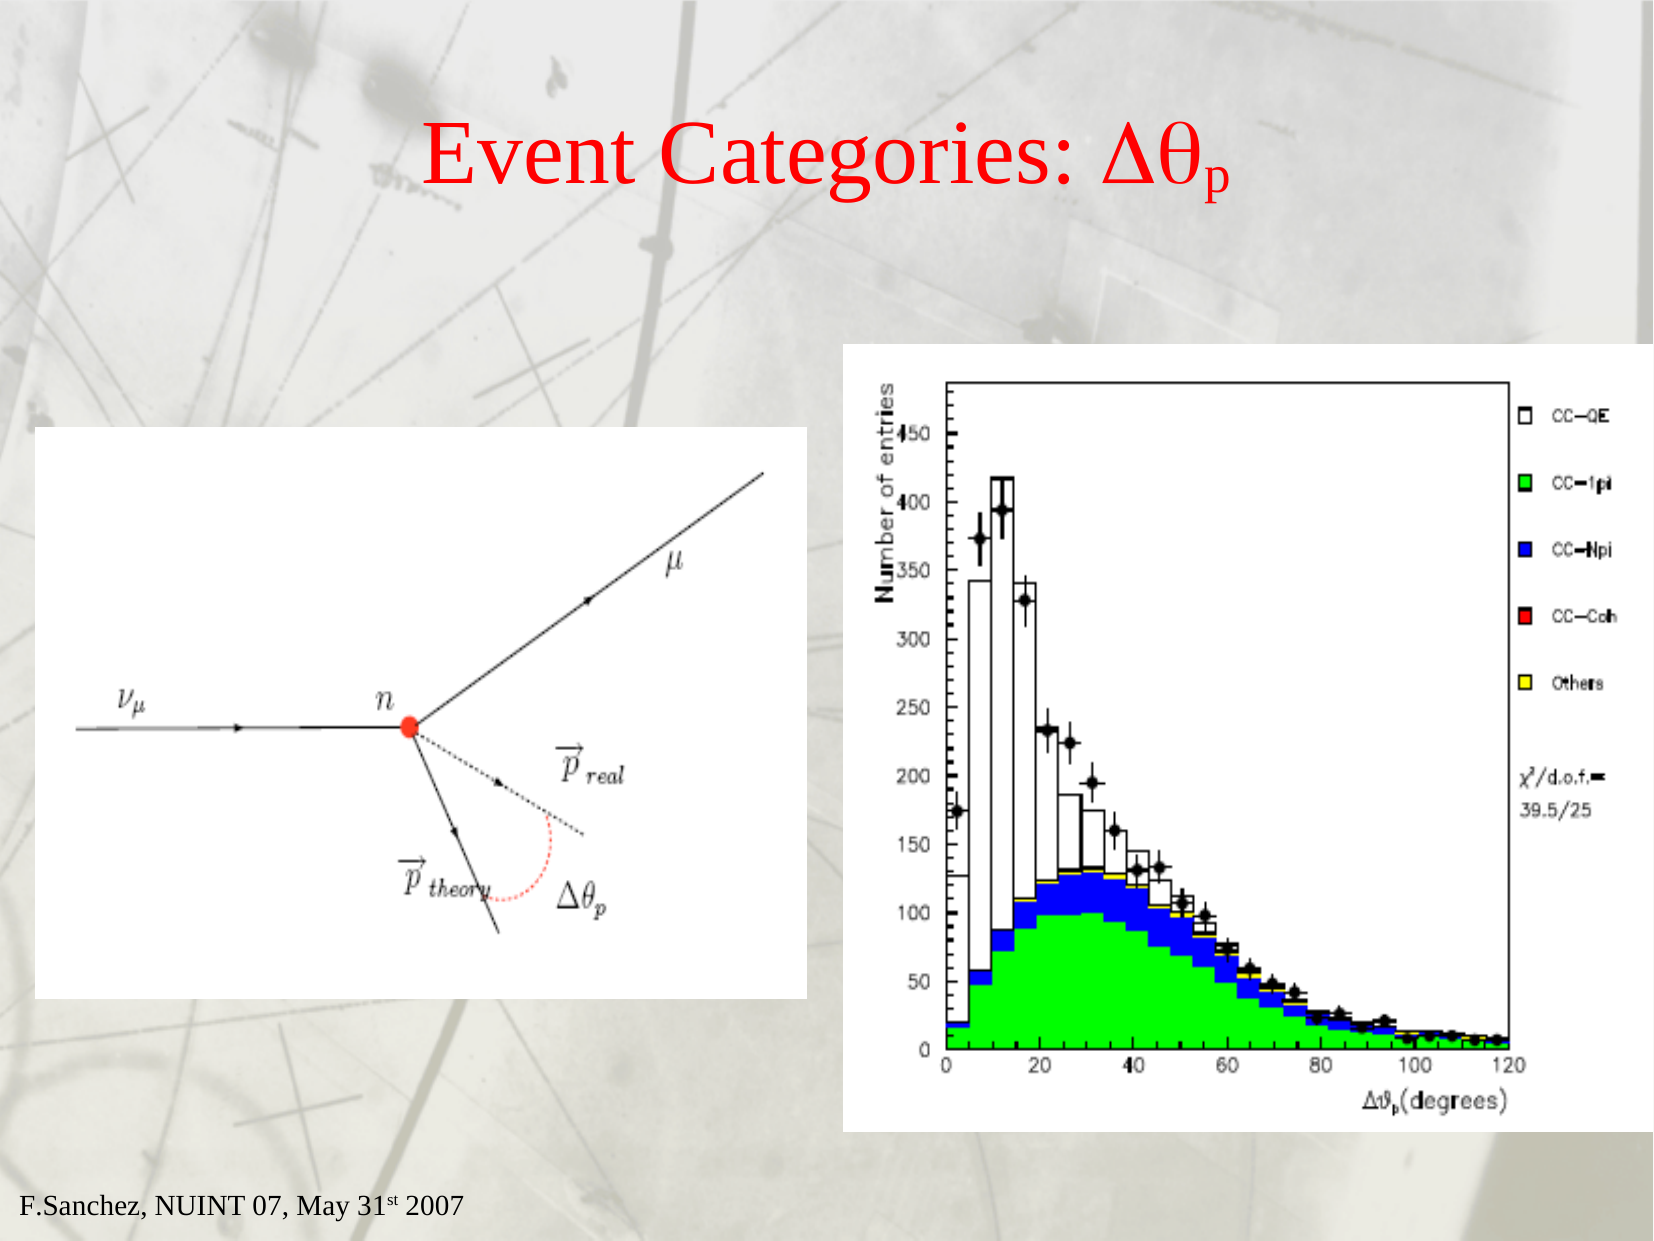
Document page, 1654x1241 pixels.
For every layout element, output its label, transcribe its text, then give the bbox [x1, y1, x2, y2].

picture [0, 0, 1654, 1241]
title Event Categories: Dqp [82, 49, 1571, 257]
